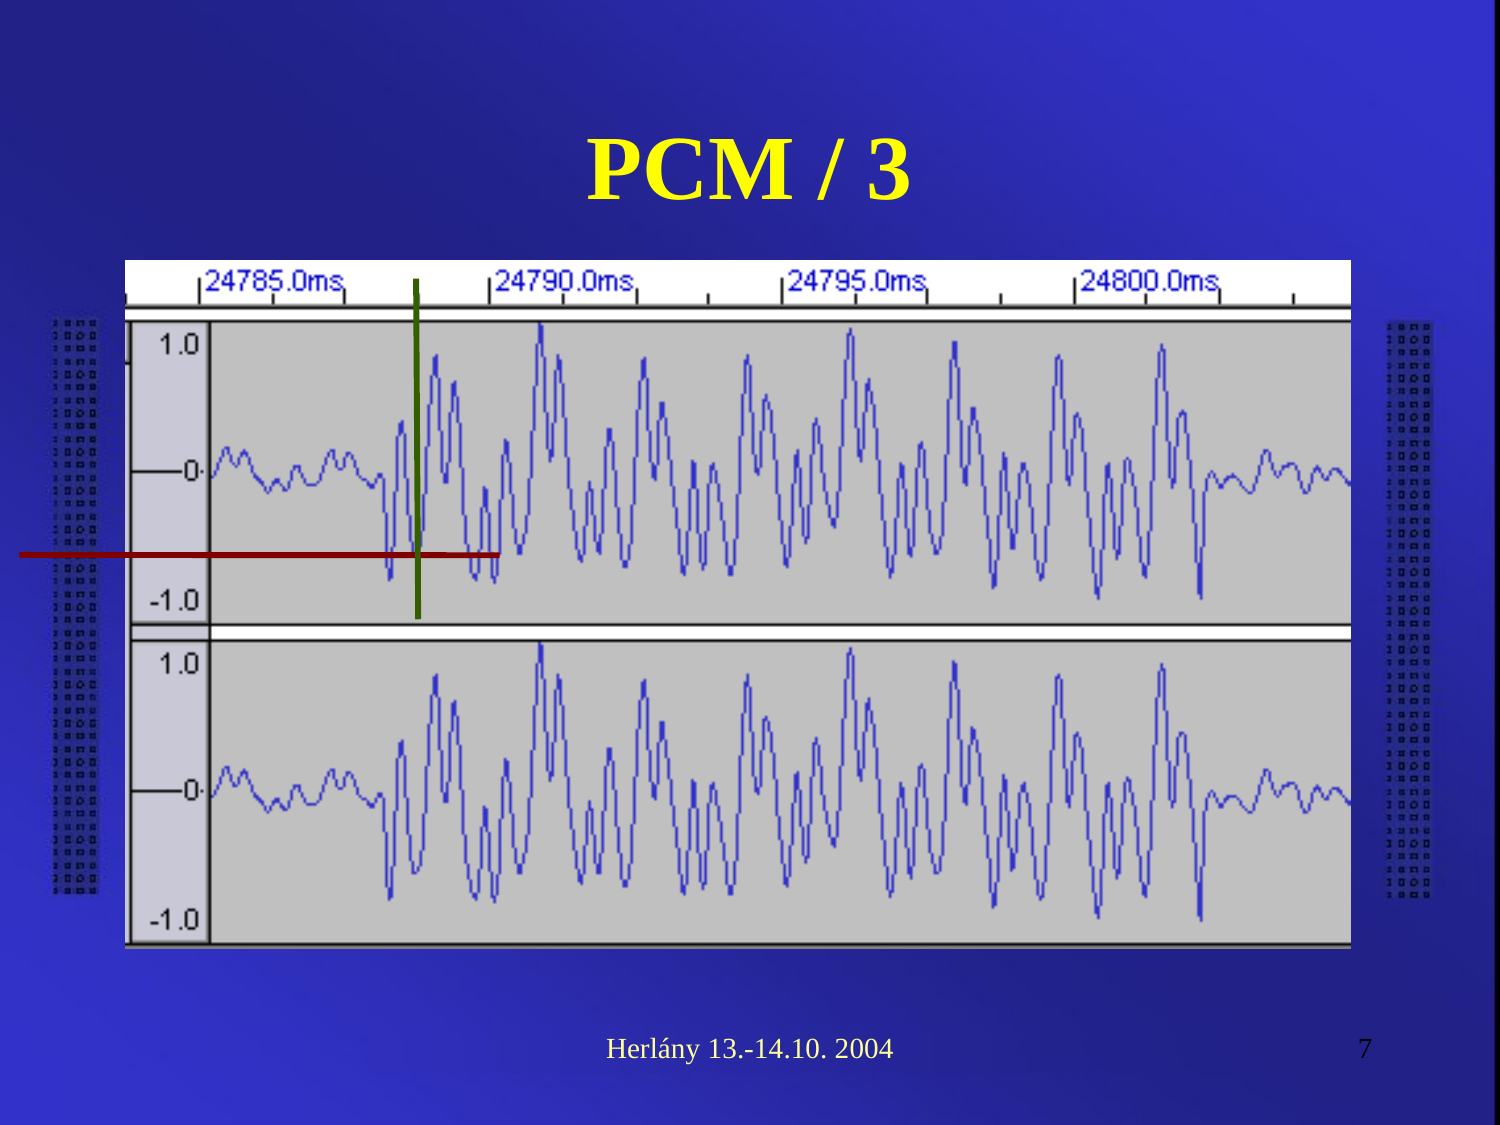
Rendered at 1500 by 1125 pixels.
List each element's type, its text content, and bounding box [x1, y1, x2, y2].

title PCM / 3 [112, 74, 1388, 263]
text_box Herlány 13.-14.10. 2004 [512, 1024, 988, 1073]
picture [0, 0, 1500, 1125]
text_box 20 [1074, 1024, 1388, 1073]
